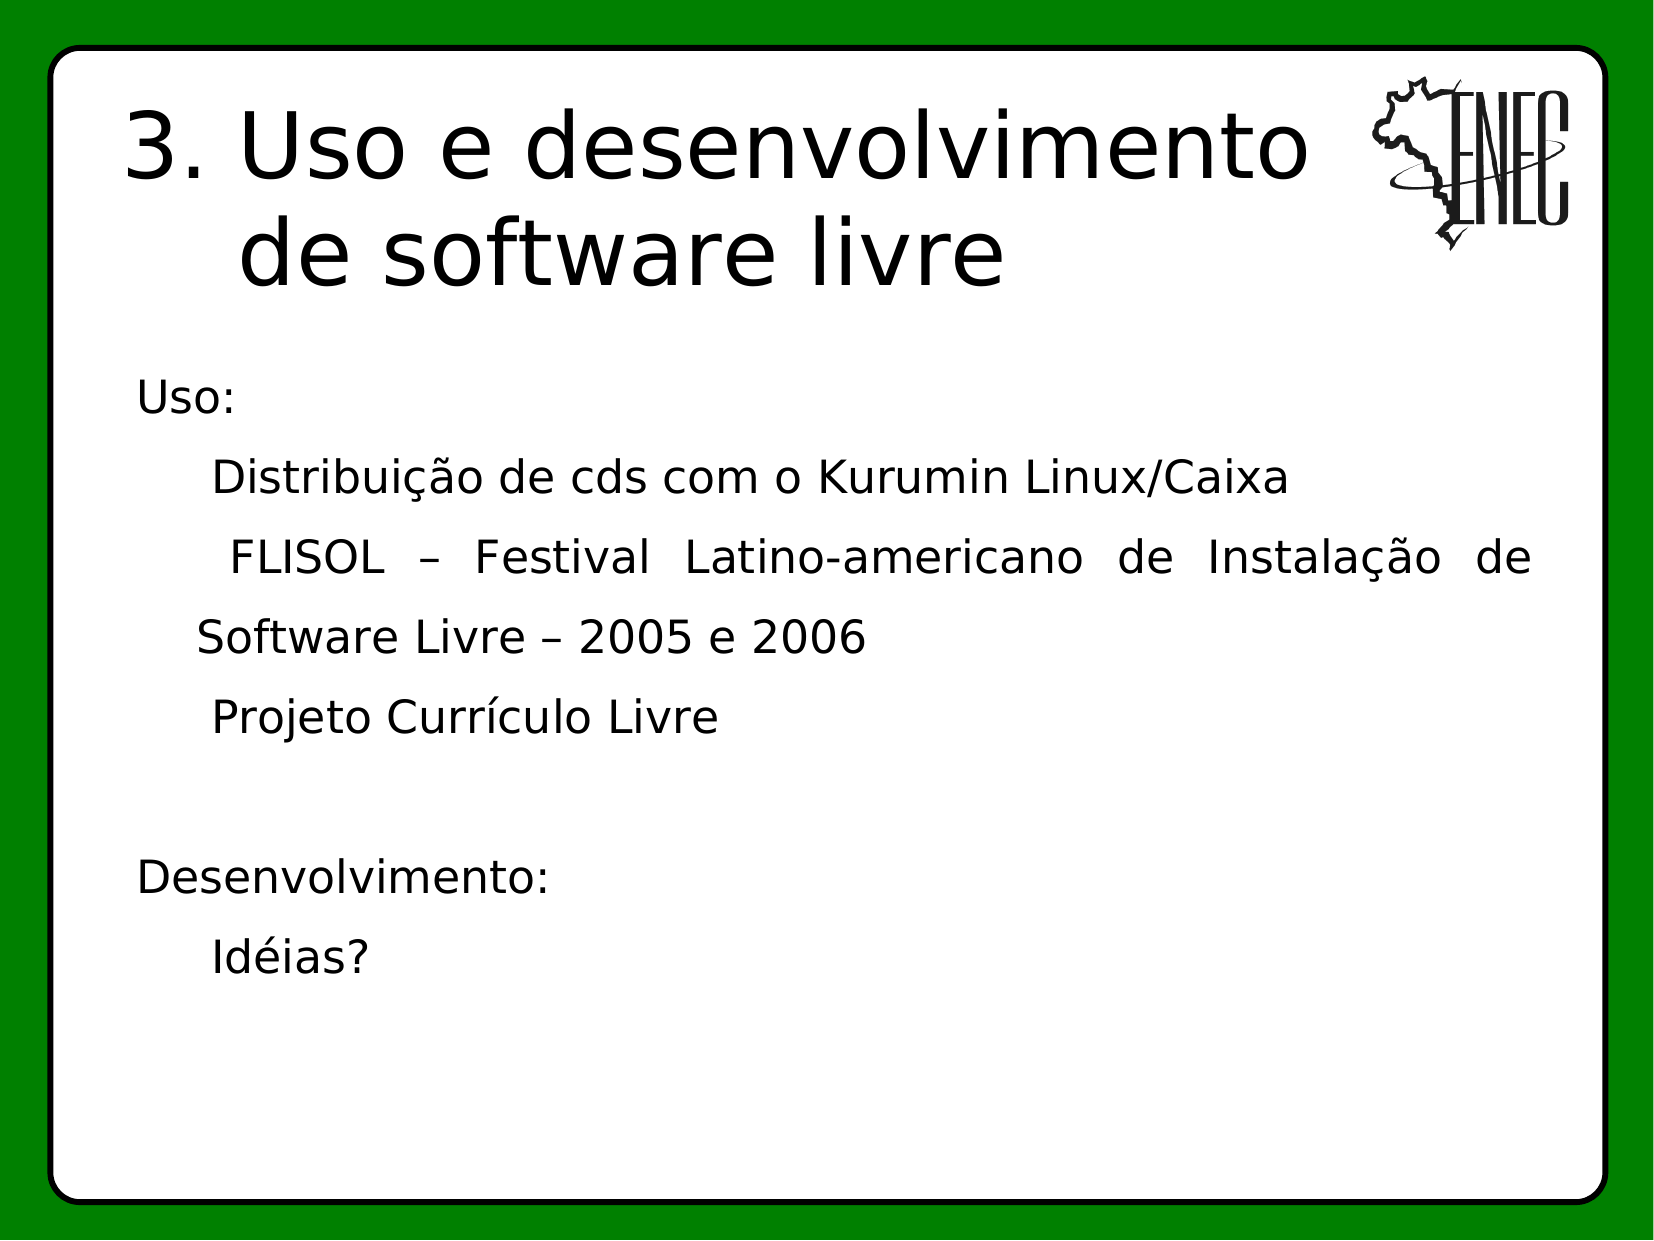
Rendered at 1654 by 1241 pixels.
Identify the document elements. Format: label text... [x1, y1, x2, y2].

picture [1367, 71, 1574, 273]
list Uso: Distribuição de cds com o Kurumin Linux/Caixa FLISOL – Festival Latino-americano de Instalação de Software Livre – 2005 e 2006 Projeto Currículo Livre Desenvolvimento: Idéias? [121, 344, 1534, 1127]
title 3. Uso e desenvolvimento de software livre [121, 93, 1534, 308]
